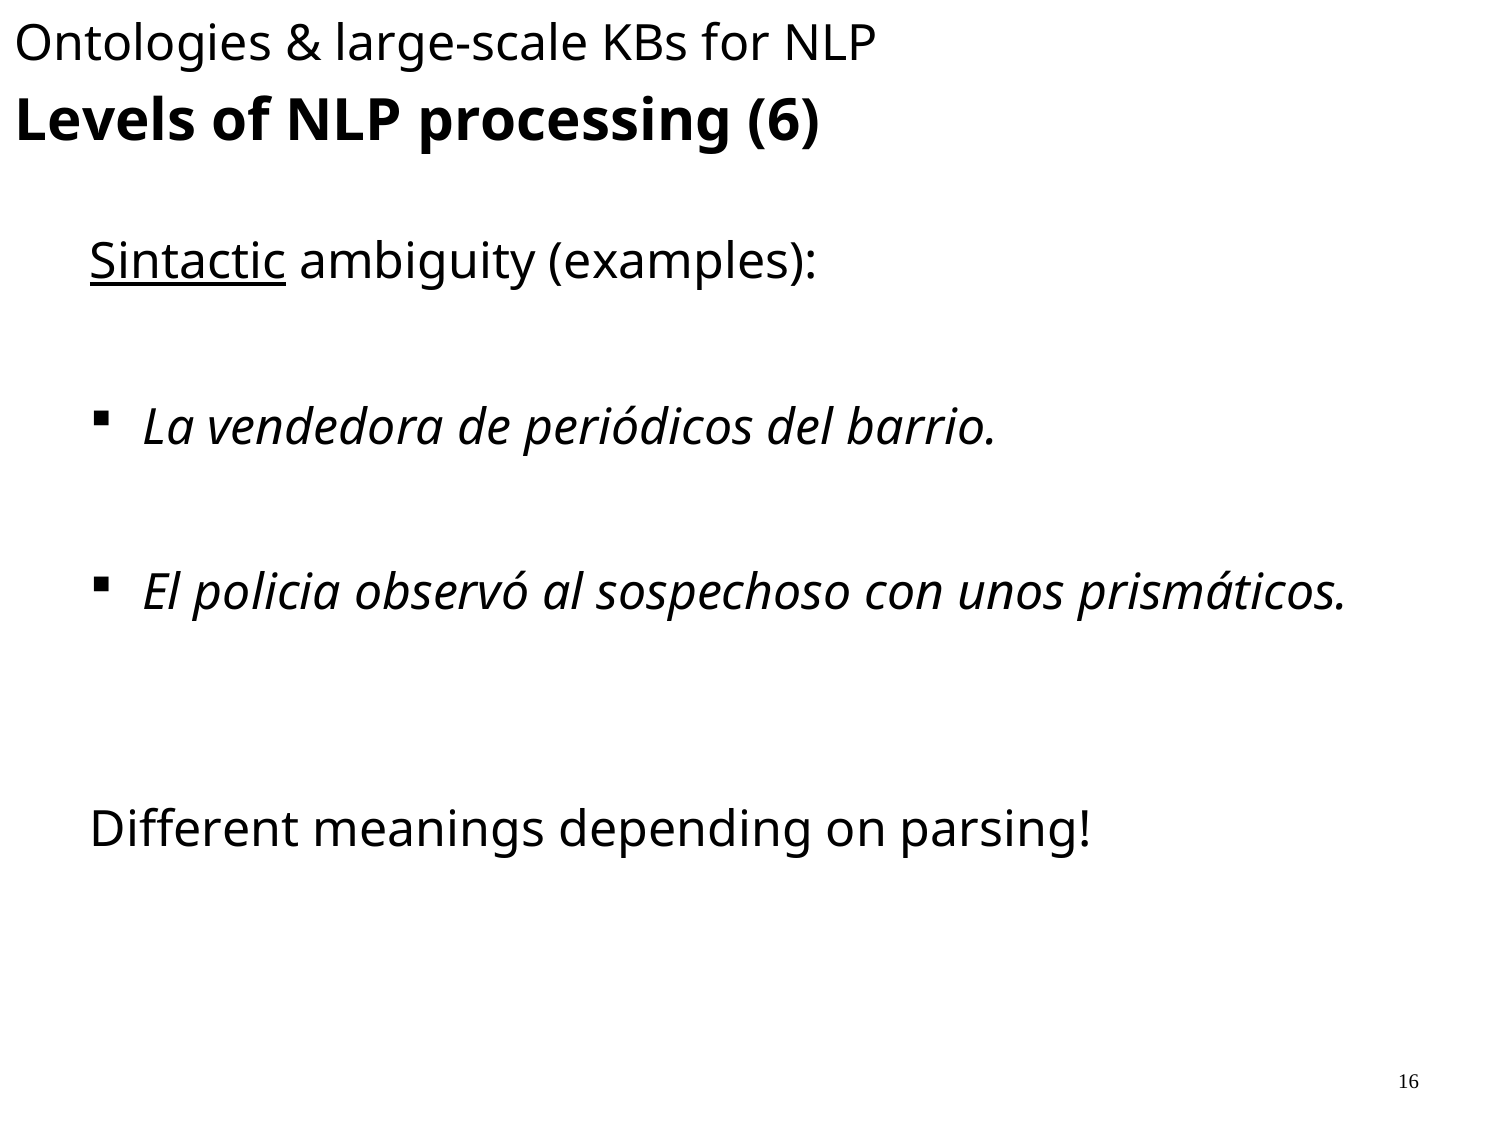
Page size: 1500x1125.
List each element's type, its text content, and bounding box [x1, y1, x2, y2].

title Ontologies & large-scale KBs for NLP Levels of NLP processing (6) [0, 0, 1500, 156]
list Sintactic ambiguity (examples): La vendedora de periódicos del barrio. El policia observó al sospechoso con unos prismáticos. Different meanings depending on parsing! [75, 217, 1480, 1001]
